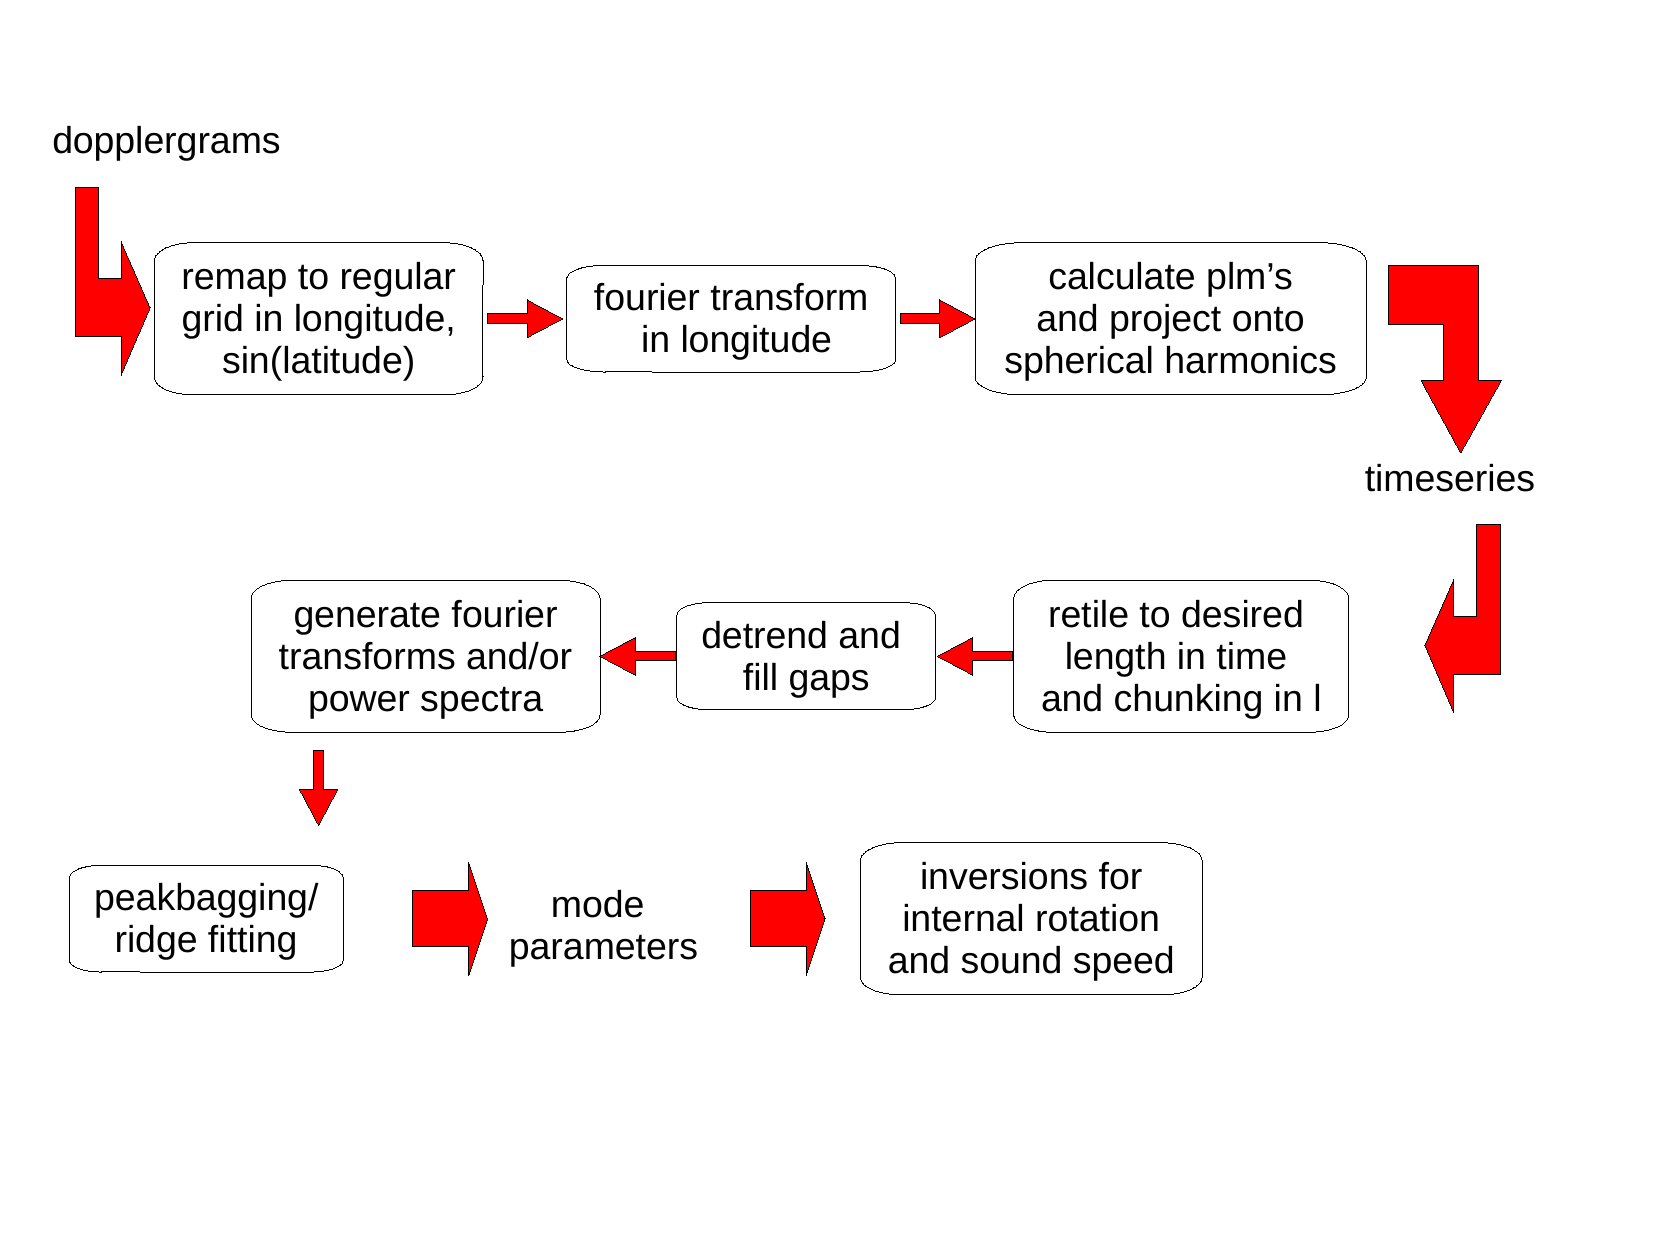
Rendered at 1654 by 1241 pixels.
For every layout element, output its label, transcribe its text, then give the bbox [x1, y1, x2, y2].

text_box fourier transform in longitude [566, 265, 896, 373]
text_box calculate plm’s and project onto spherical harmonics [975, 242, 1367, 395]
text_box detrend and fill gaps [676, 602, 936, 710]
text_box [1388, 265, 1502, 450]
text_box peakbagging/ ridge fitting [69, 865, 344, 973]
text_box dopplergrams [37, 112, 301, 170]
text_box [487, 299, 563, 338]
text_box [937, 637, 1013, 676]
text_box [1424, 524, 1501, 713]
text_box retile to desired length in time and chunking in l [1013, 580, 1349, 733]
text_box inversions for internal rotation and sound speed [860, 842, 1203, 995]
text_box generate fourier transforms and/or power spectra [251, 580, 601, 733]
text_box [412, 862, 488, 976]
text_box remap to regular grid in longitude, sin(latitude) [154, 242, 484, 395]
text_box [75, 187, 151, 376]
text_box [900, 299, 976, 338]
text_box [299, 750, 338, 826]
text_box [599, 637, 676, 676]
text_box timeseries [1350, 450, 1576, 507]
text_box mode parameters [494, 876, 713, 976]
text_box [750, 862, 826, 976]
